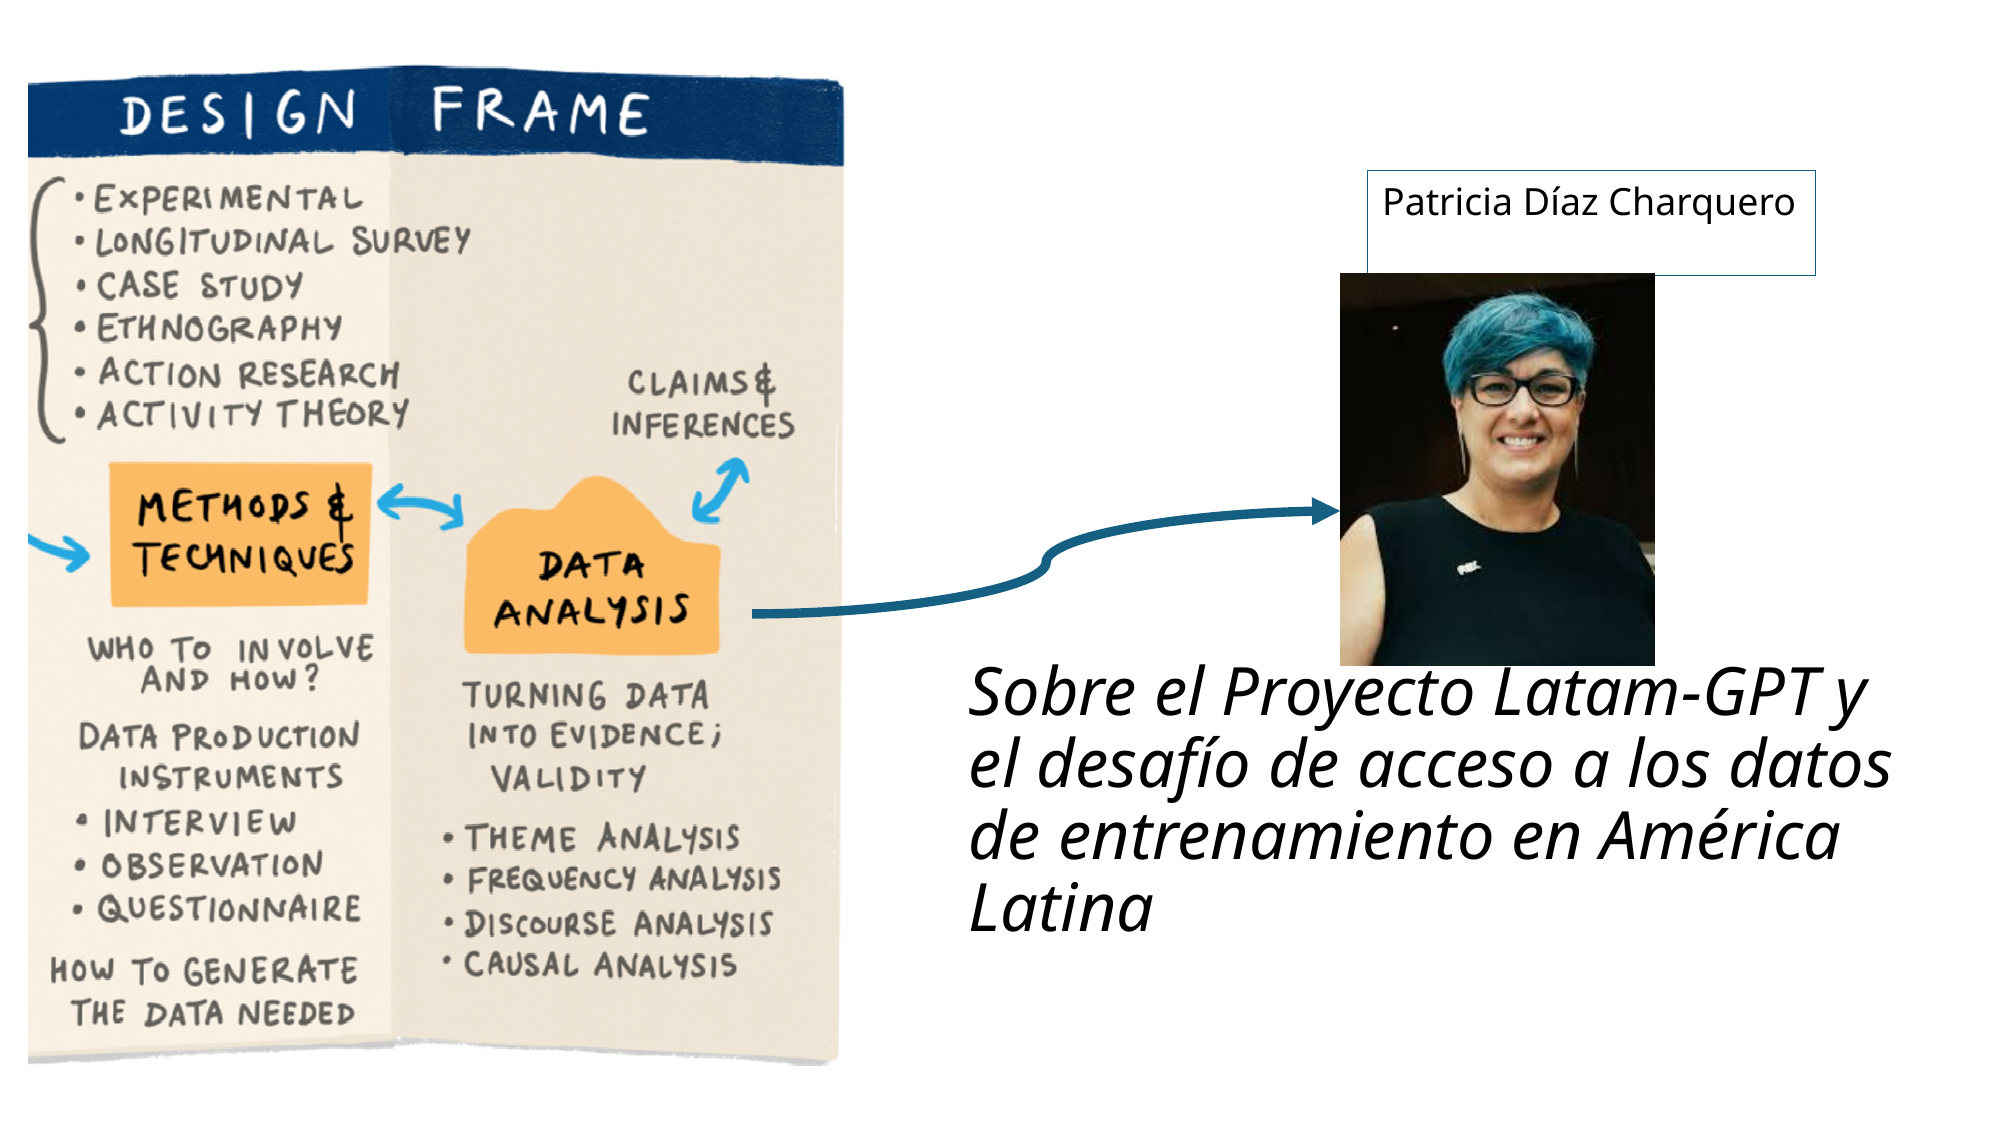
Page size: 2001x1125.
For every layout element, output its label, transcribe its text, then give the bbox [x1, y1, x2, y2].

text_box Patricia Díaz Charquero [1367, 170, 1816, 276]
picture [1340, 273, 1655, 666]
text_box Sobre el Proyecto Latam-GPT y el desafío de acceso a los datos de entrenamiento en América Latina [953, 720, 1926, 884]
picture [28, 59, 866, 1066]
